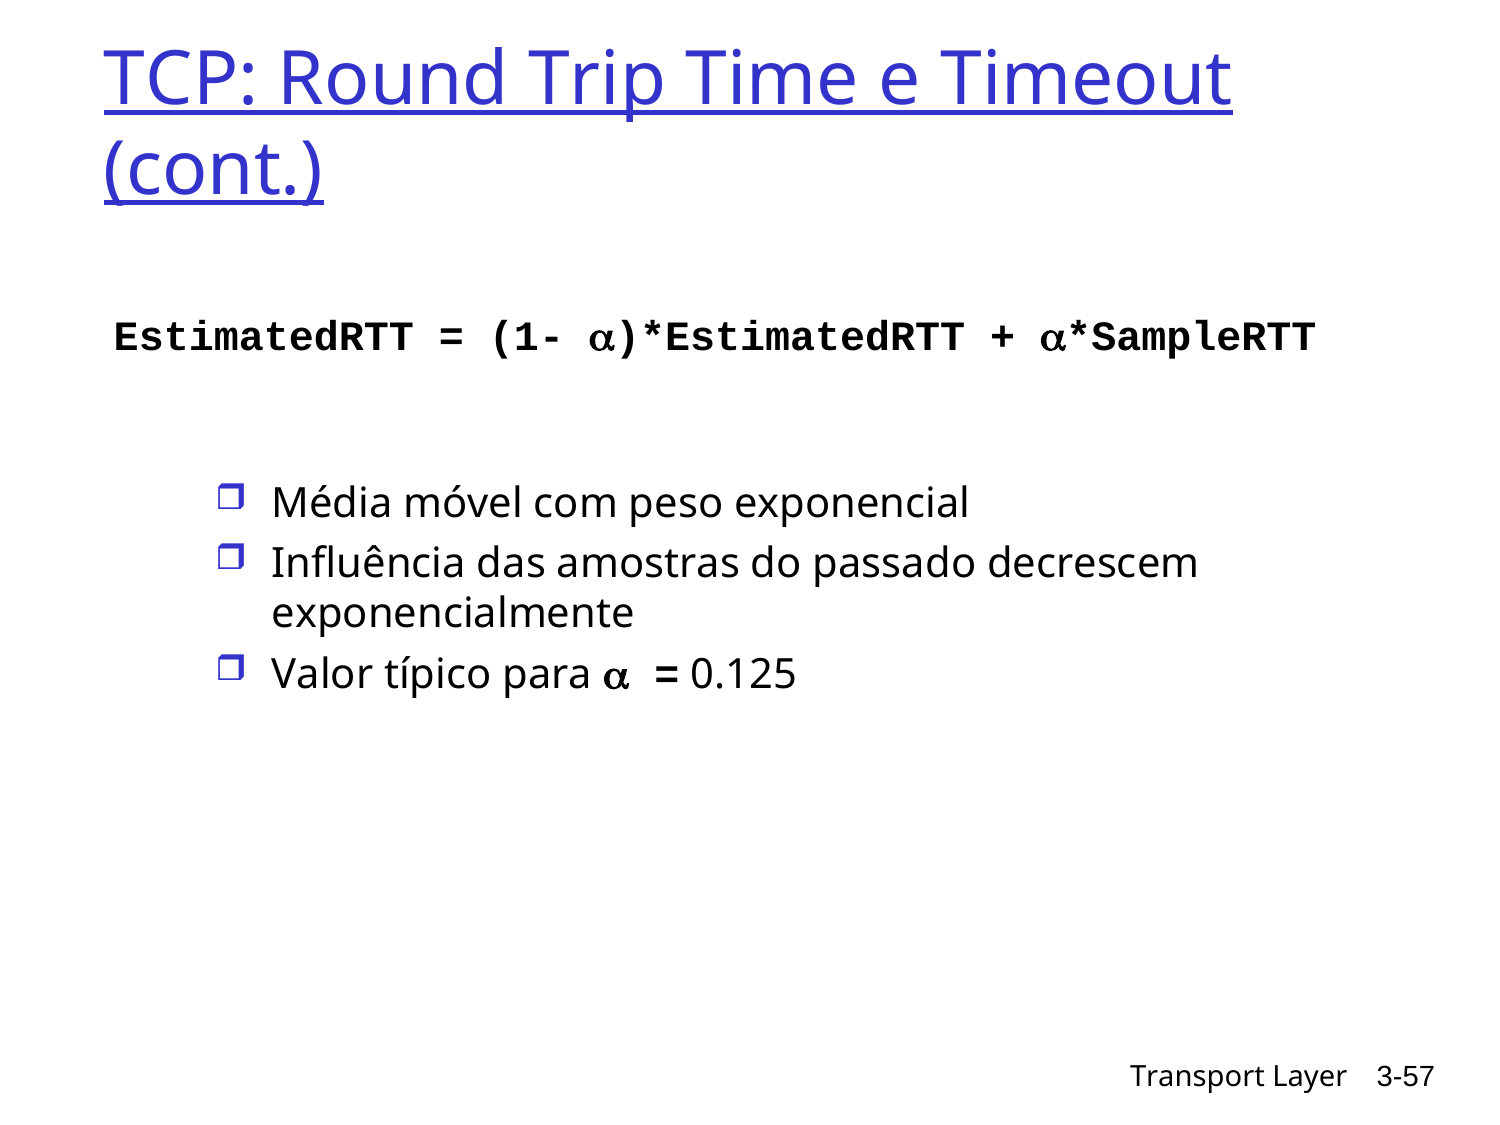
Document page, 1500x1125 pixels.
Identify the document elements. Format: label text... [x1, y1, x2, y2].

text_box Média móvel com peso exponencial Influência das amostras do passado decrescem exponencialmente Valor típico para  = 0.125 [200, 468, 1419, 851]
text_box 3-<número> [1339, 1050, 1451, 1125]
title TCP: Round Trip Time e Timeout (cont.) [89, 21, 1365, 210]
text_box EstimatedRTT = (1- )*EstimatedRTT + *SampleRTT [98, 300, 1332, 367]
text_box Transport Layer [887, 1050, 1339, 1125]
